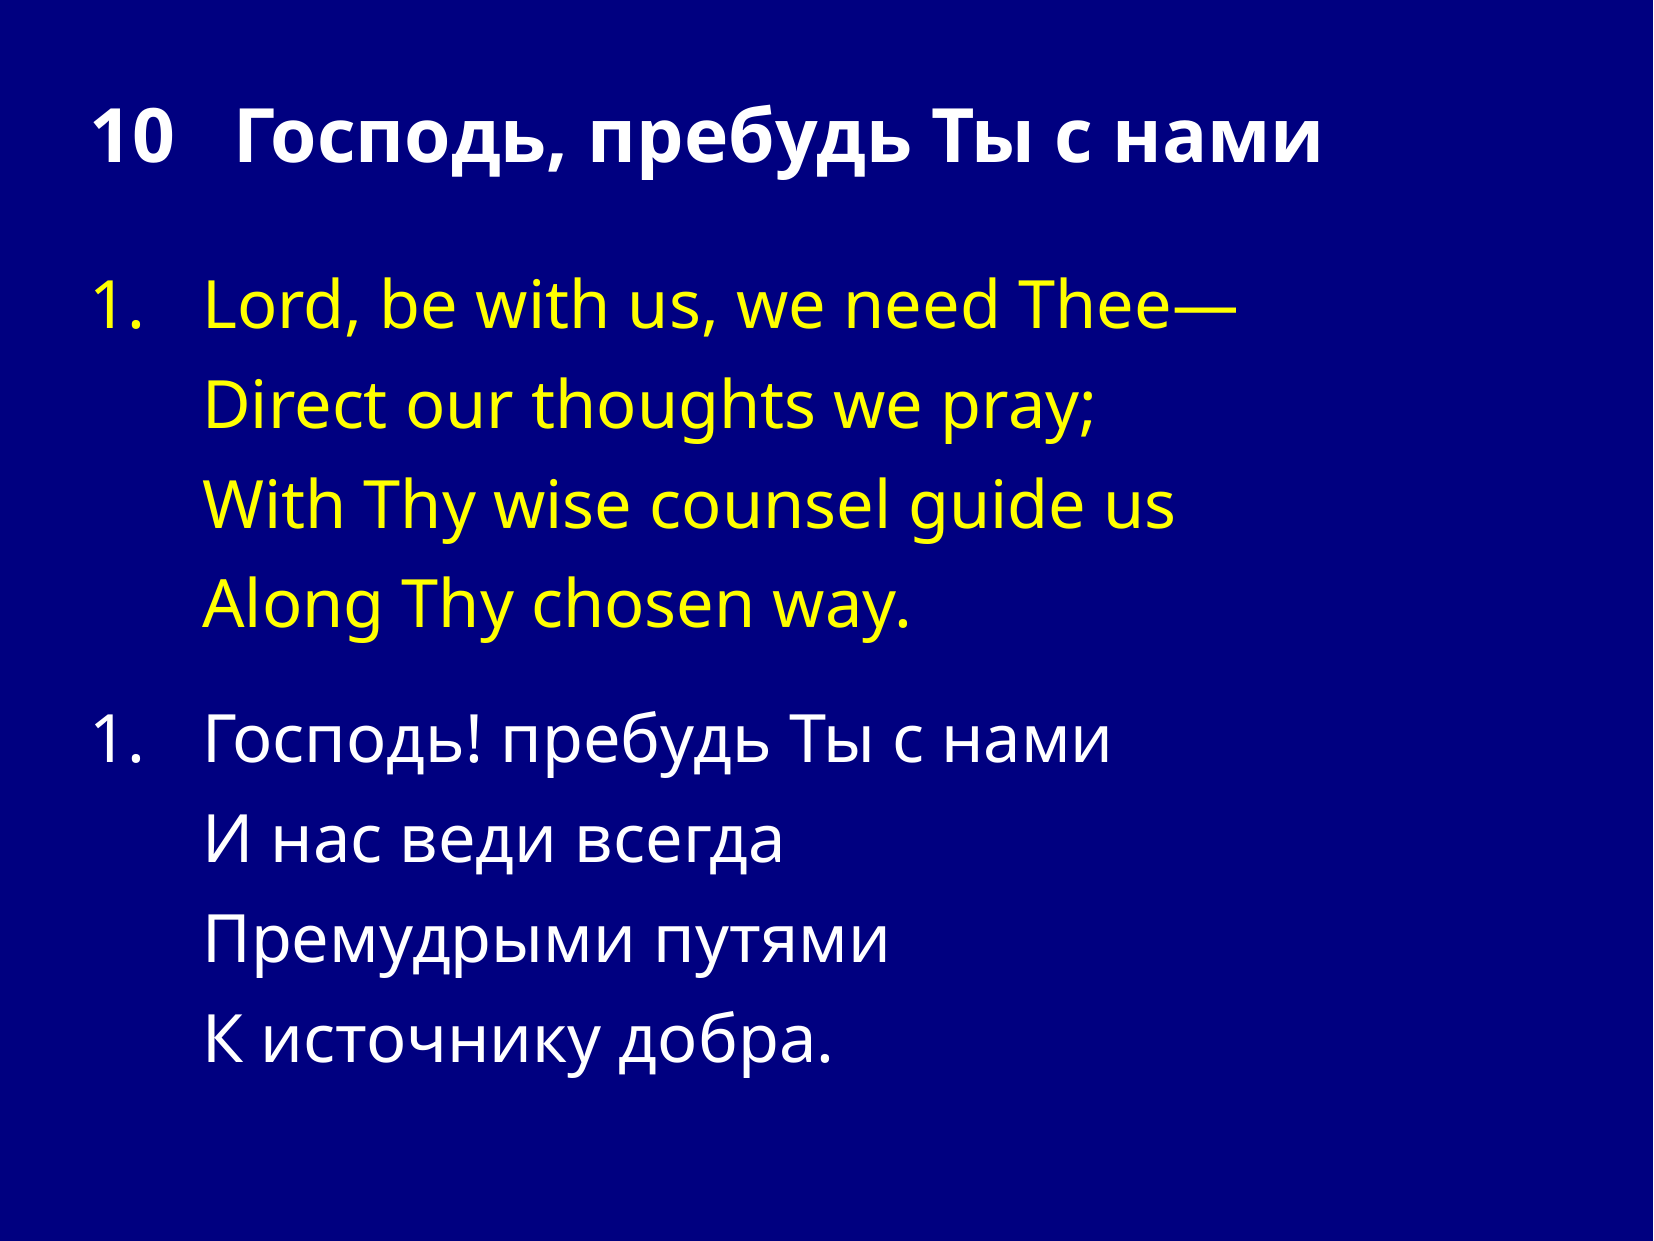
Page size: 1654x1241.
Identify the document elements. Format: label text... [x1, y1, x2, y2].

text_box 1. Lord, be with us, we need Thee— Direct our thoughts we pray; With Thy wise counsel guide us Along Thy chosen way. [75, 188, 1576, 638]
text_box 1. Господь! пребудь Ты с нами И нас веди всегда Премудрыми путями К источнику добра. [75, 675, 1576, 1163]
text_box 10 Господь, пребудь Ты с нами [75, 75, 1576, 188]
